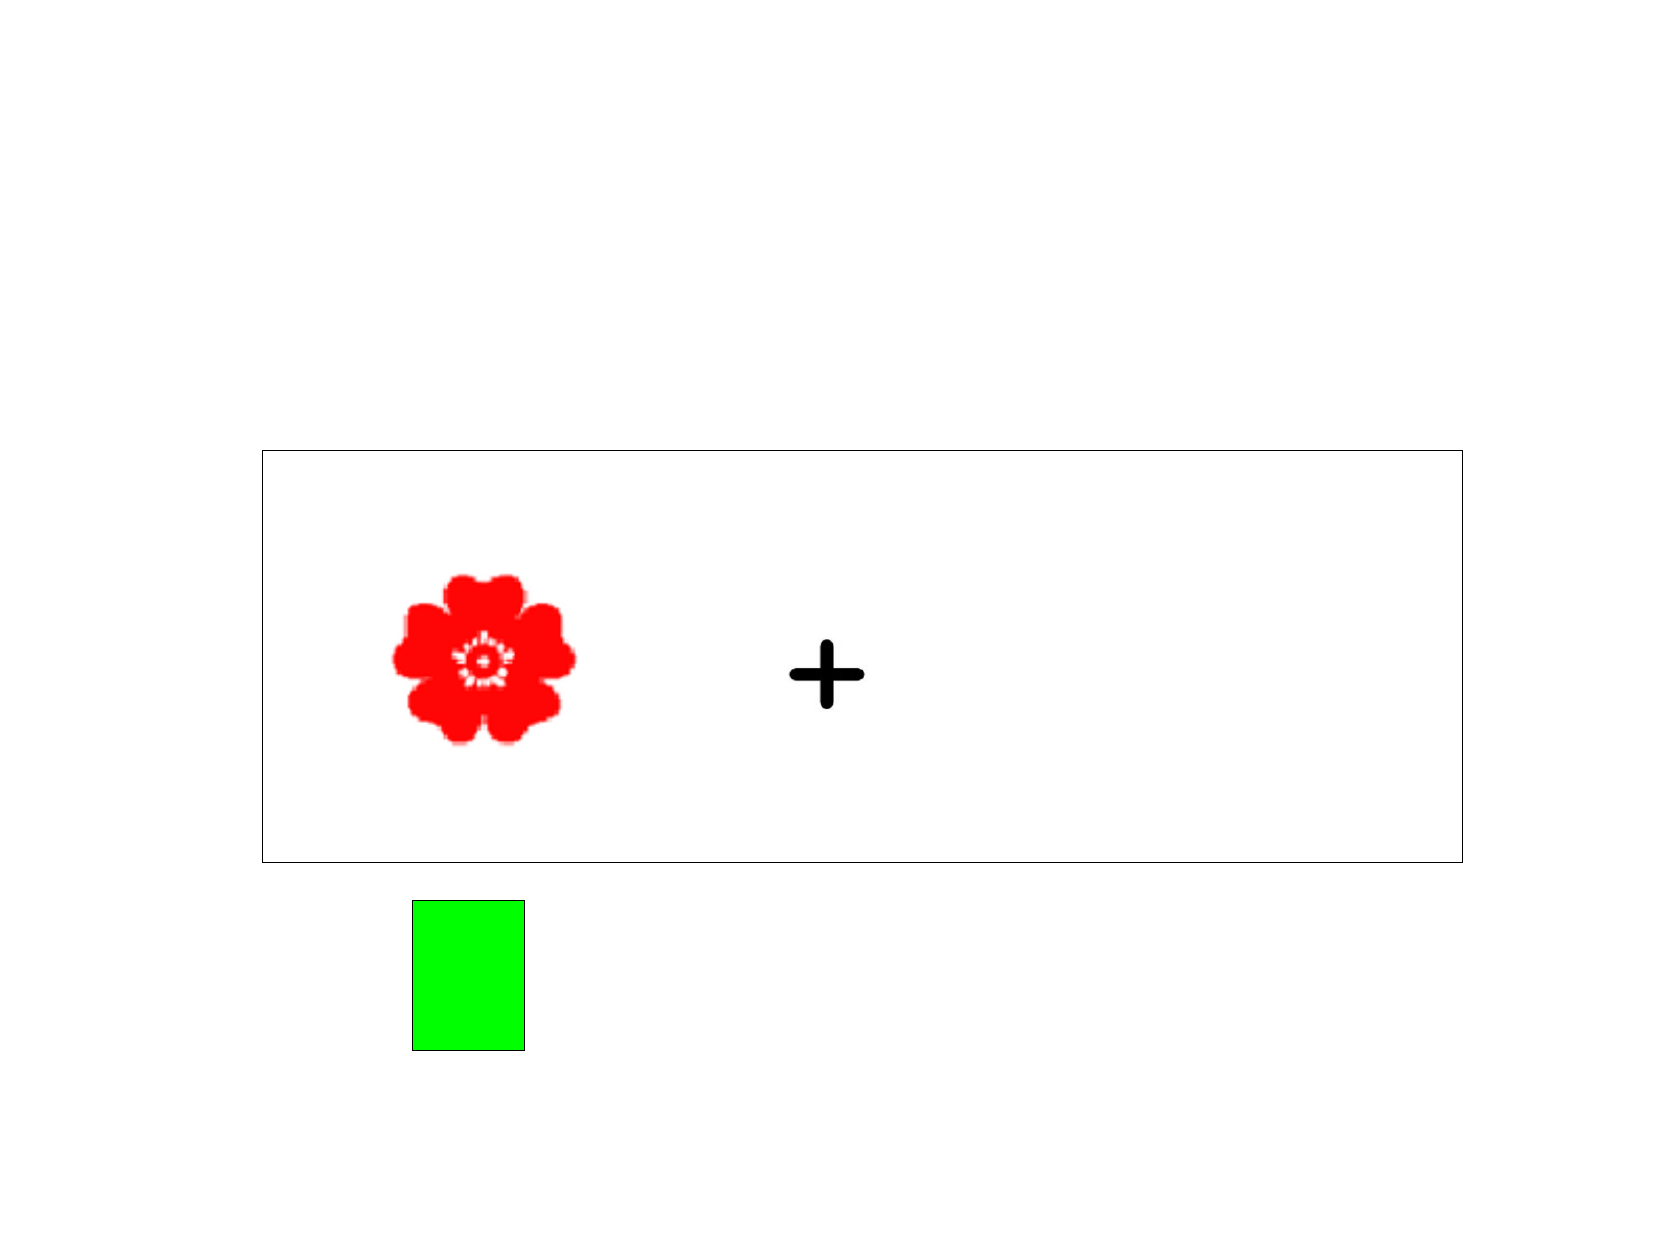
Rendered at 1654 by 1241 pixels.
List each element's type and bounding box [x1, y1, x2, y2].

text_box [262, 450, 1463, 863]
picture [375, 562, 584, 771]
picture [787, 637, 868, 712]
text_box [412, 900, 525, 1051]
